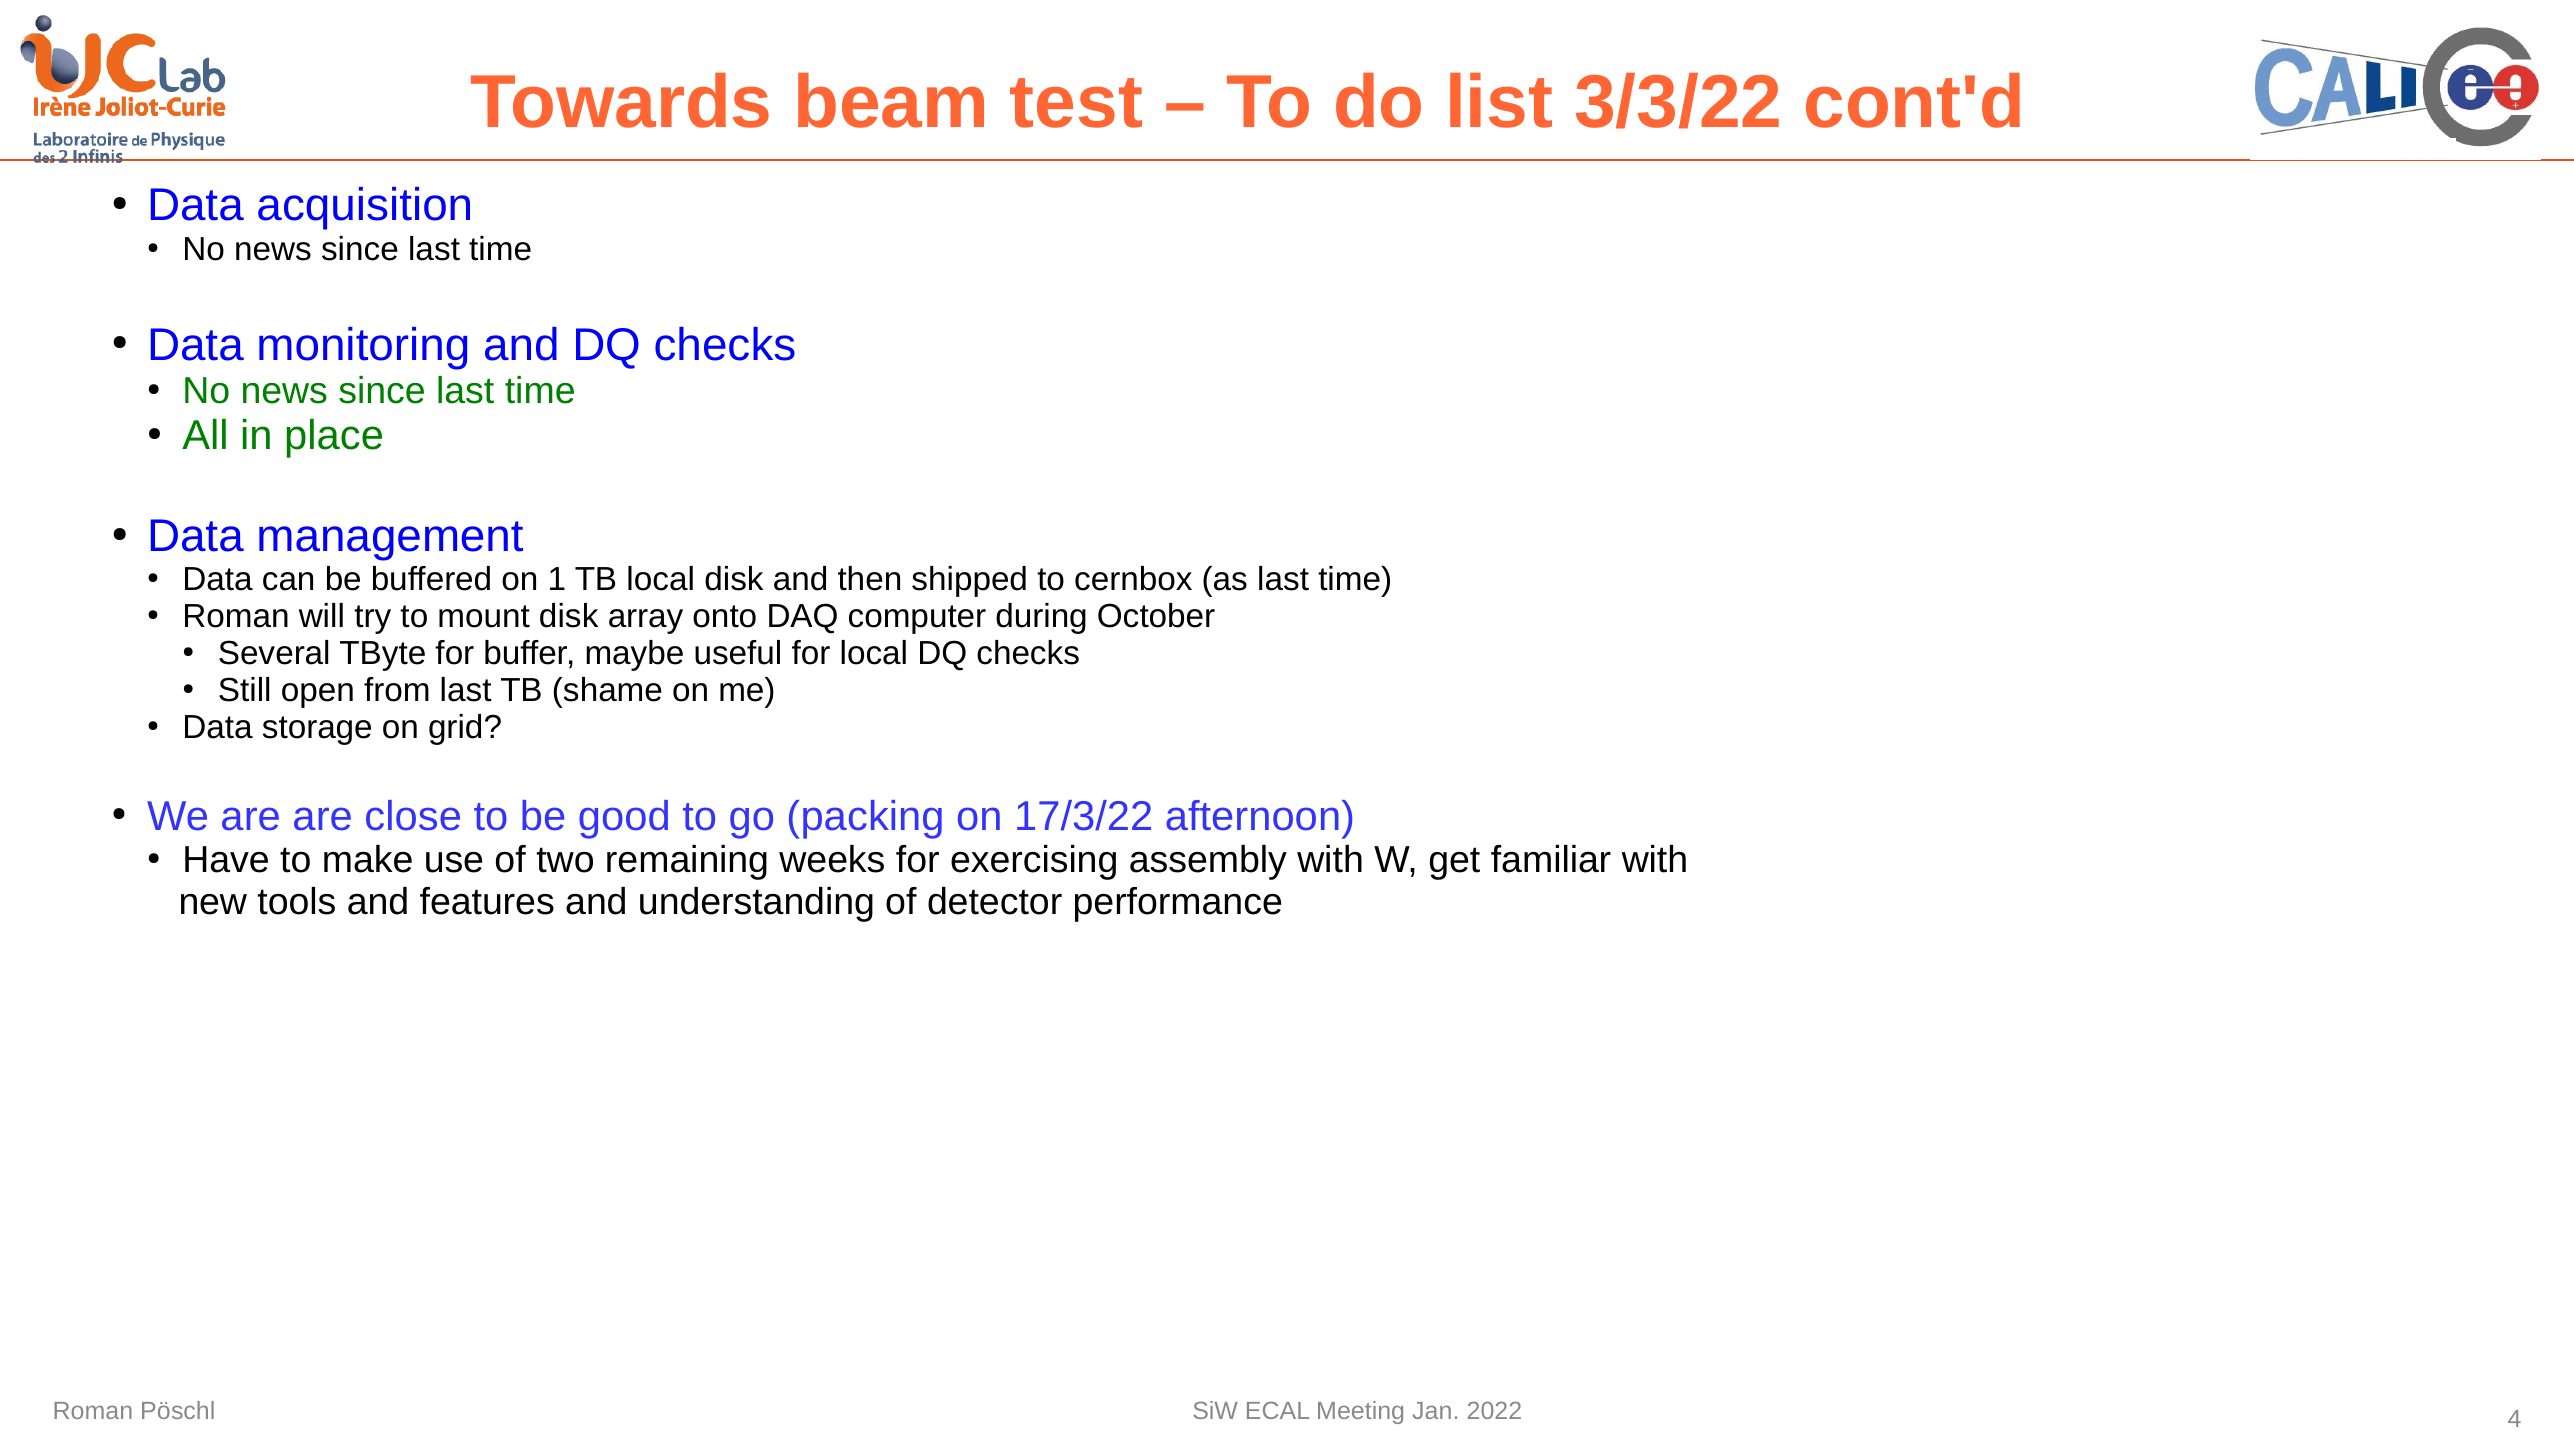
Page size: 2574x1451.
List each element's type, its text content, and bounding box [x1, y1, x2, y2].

picture [4, 0, 241, 178]
text_box Data acquisition No news since last time Data monitoring and DQ checks No news since last time All in place Data management Data can be buffered on 1 TB local disk and then shipped to cernbox (as last time) Roman will try to mount disk array onto DAQ computer during October Several TByte for buffer, maybe useful for local DQ checks Still open from last TB (shame on me) Data storage on grid? We are are close to be good to go (packing on 17/3/22 afternoon) Have to make use of two remaining weeks for exercising assembly with W, get familiar with new tools and features and understanding of detector performance [96, 125, 2164, 1370]
title Towards beam test – To do list 3/3/22 cont'd [90, 53, 2407, 151]
picture [2250, 22, 2541, 160]
